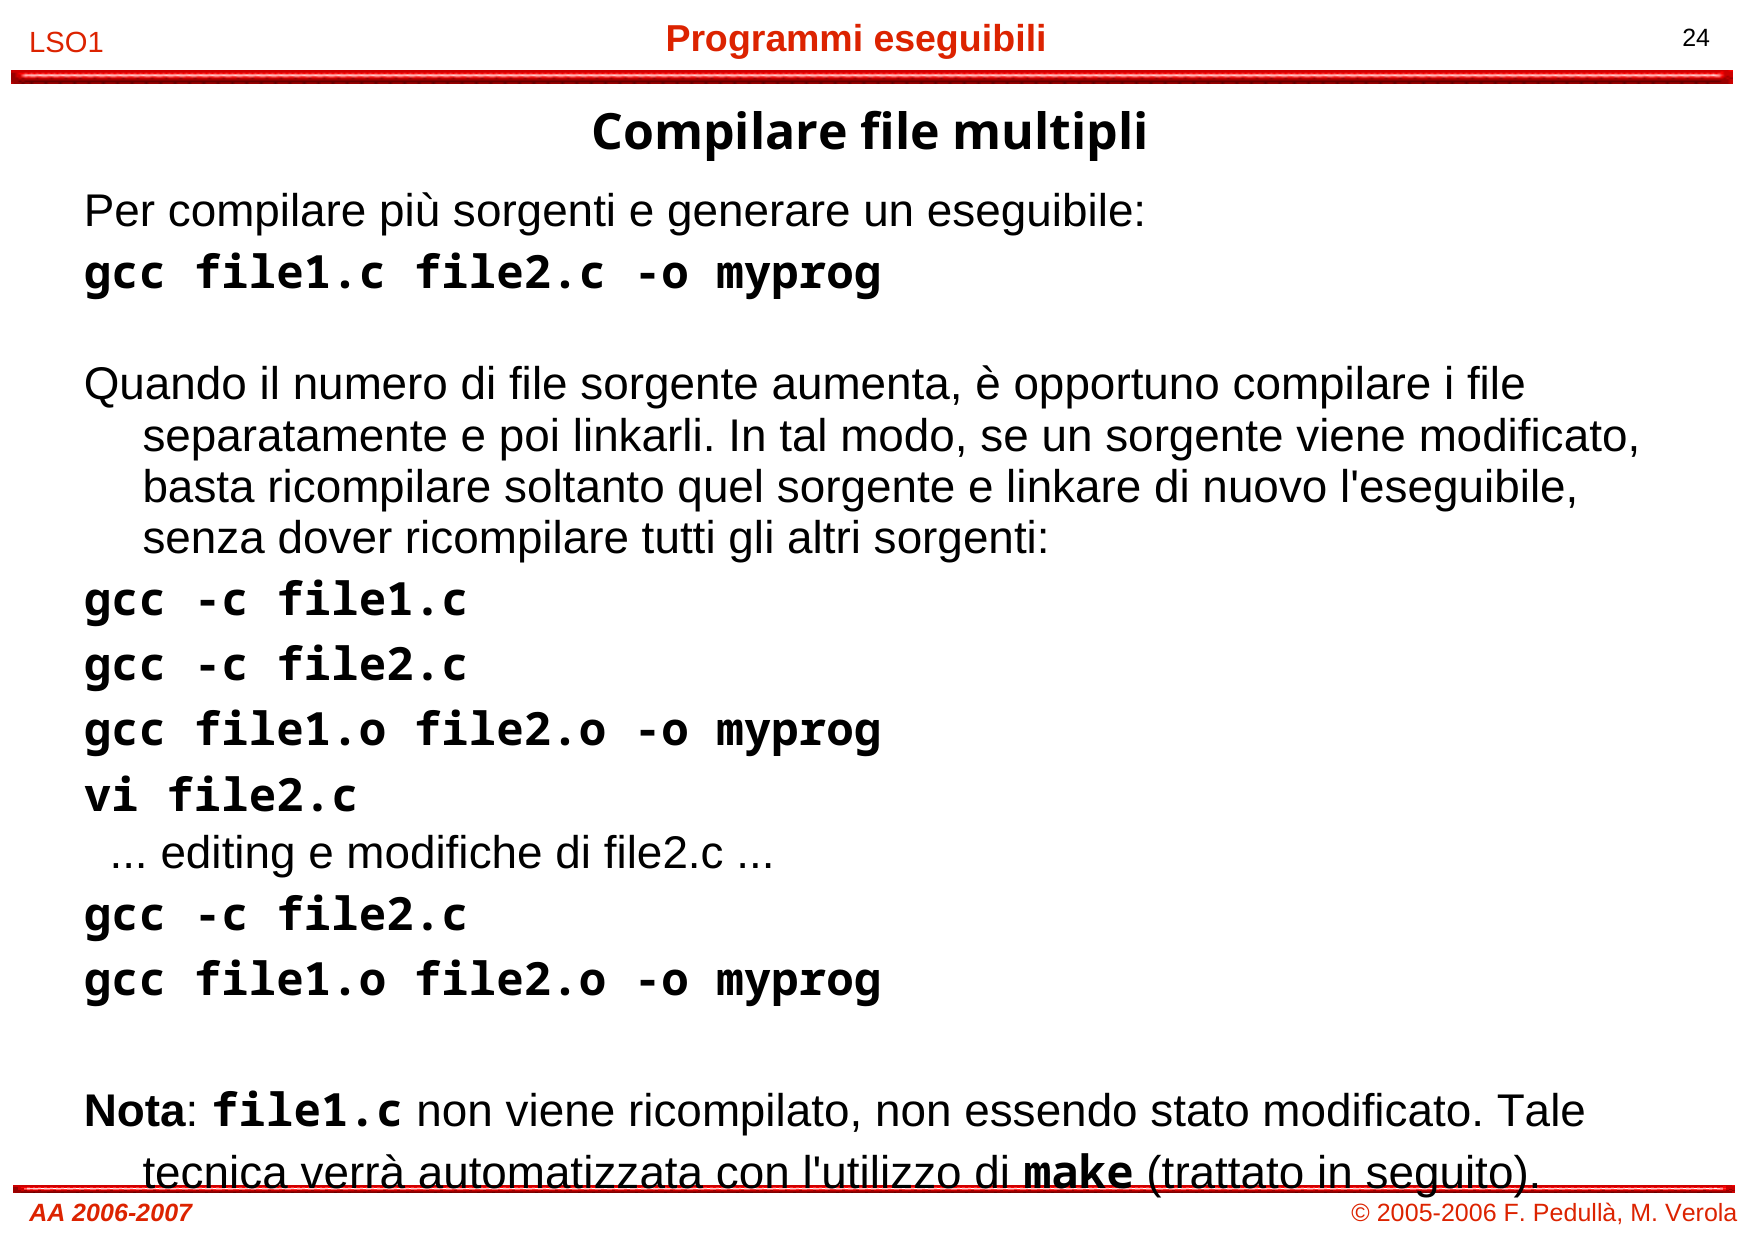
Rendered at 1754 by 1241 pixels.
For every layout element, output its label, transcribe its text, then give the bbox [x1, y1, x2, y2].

picture [13, 1185, 1153, 1193]
picture [11, 70, 1733, 84]
picture [1521, 1185, 1735, 1193]
picture [1154, 1185, 1432, 1193]
picture [1435, 1185, 1520, 1193]
list Per compilare più sorgenti e generare un eseguibile: gcc file1.c file2.c -o myprog Quando il numero di file sorgente aumenta, è opportuno compilare i file separatamente e poi linkarli. In tal modo, se un sorgente viene modificato, basta ricompilare soltanto quel sorgente e linkare di nuovo l'eseguibile, senza dover ricompilare tutti gli altri sorgenti: gcc -c file1.c gcc -c file2.c gcc file1.o file2.o -o myprog vi file2.c ... editing e modifiche di file2.c ... gcc -c file2.c gcc file1.o file2.o -o myprog Nota: file1.c non viene ricompilato, non essendo stato modificato. Tale tecnica verrà automatizzata con l'utilizzo di make (trattato in seguito). [64, 177, 1702, 1177]
title Compilare file multipli [389, 84, 1364, 177]
